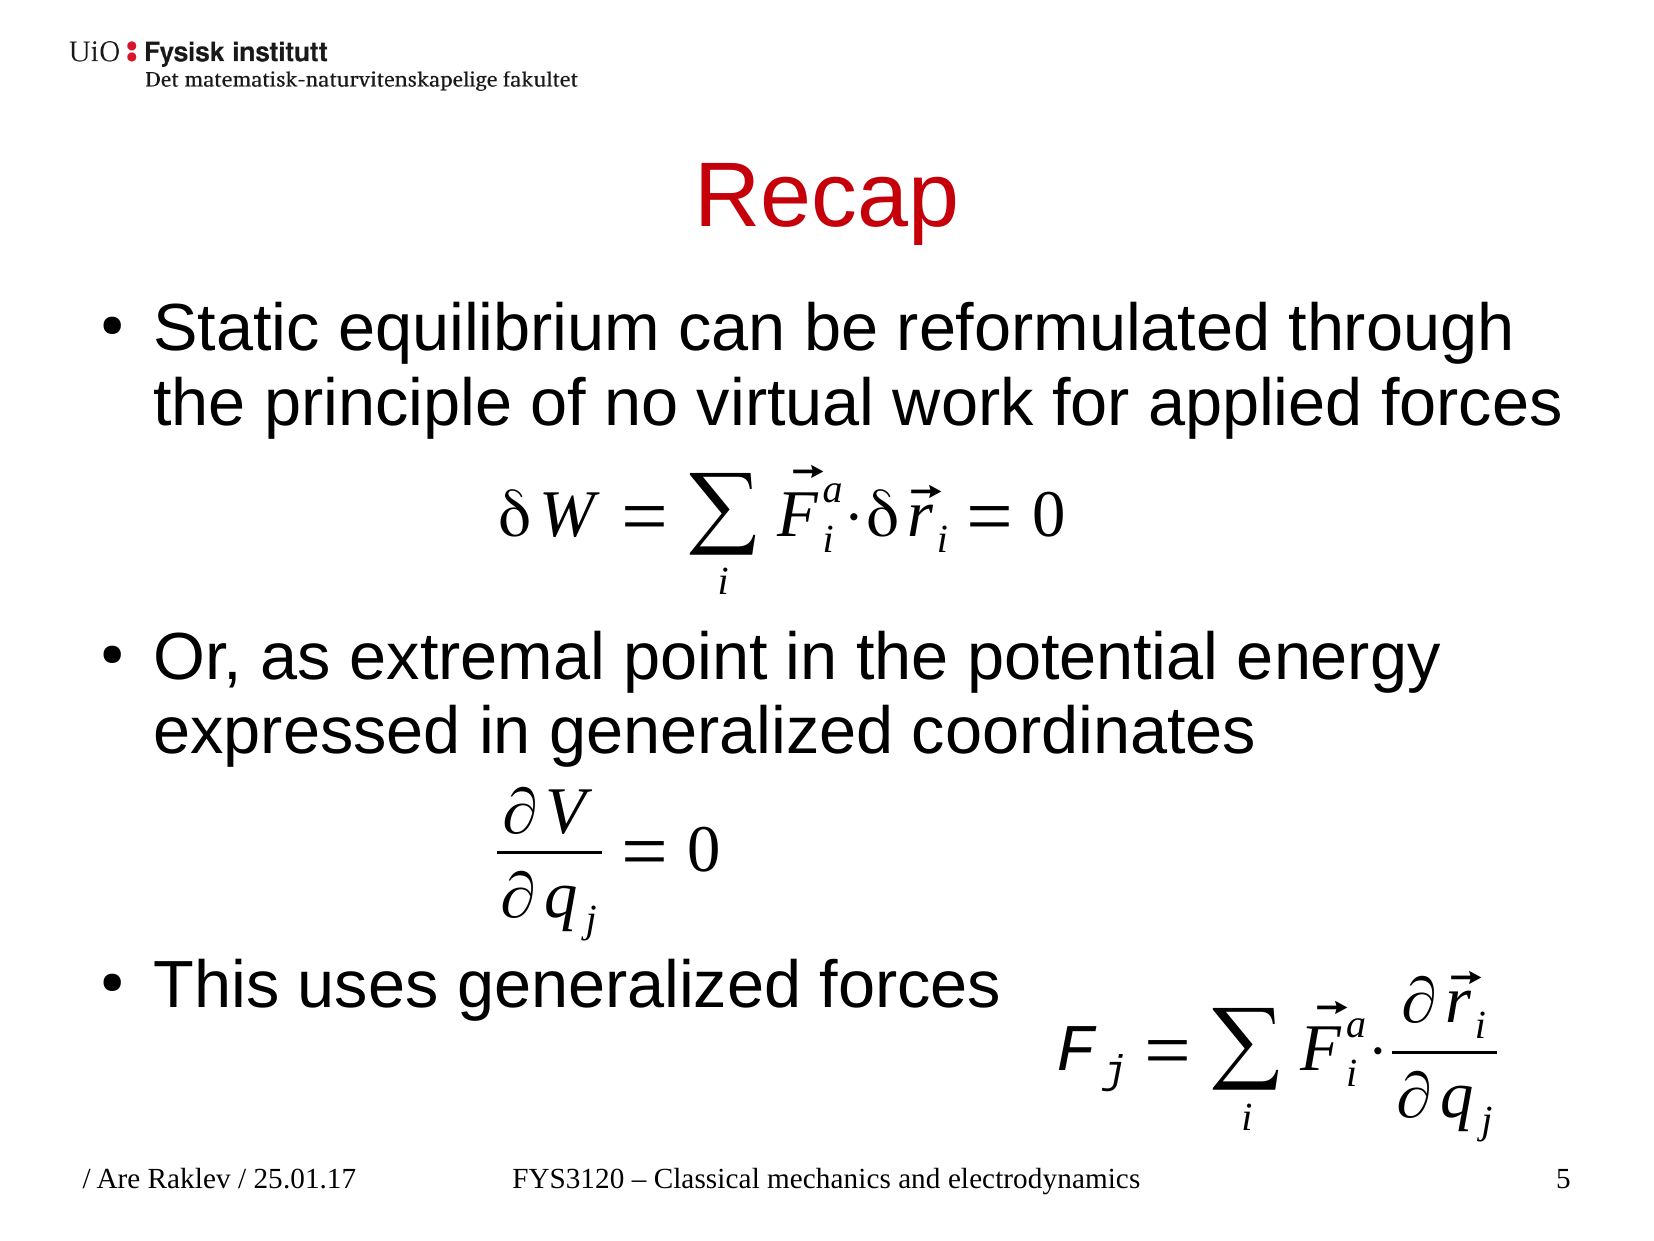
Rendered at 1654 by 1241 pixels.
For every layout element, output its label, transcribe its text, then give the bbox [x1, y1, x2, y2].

chart [492, 461, 1072, 604]
picture [68, 37, 581, 93]
list Static equilibrium can be reformulated through the principle of no virtual work for applied forces Or, as extremal point in the potential energy expressed in generalized coordinates This uses generalized forces [82, 290, 1571, 1094]
chart [487, 773, 728, 942]
chart [1050, 963, 1507, 1142]
title Recap [82, 90, 1571, 290]
